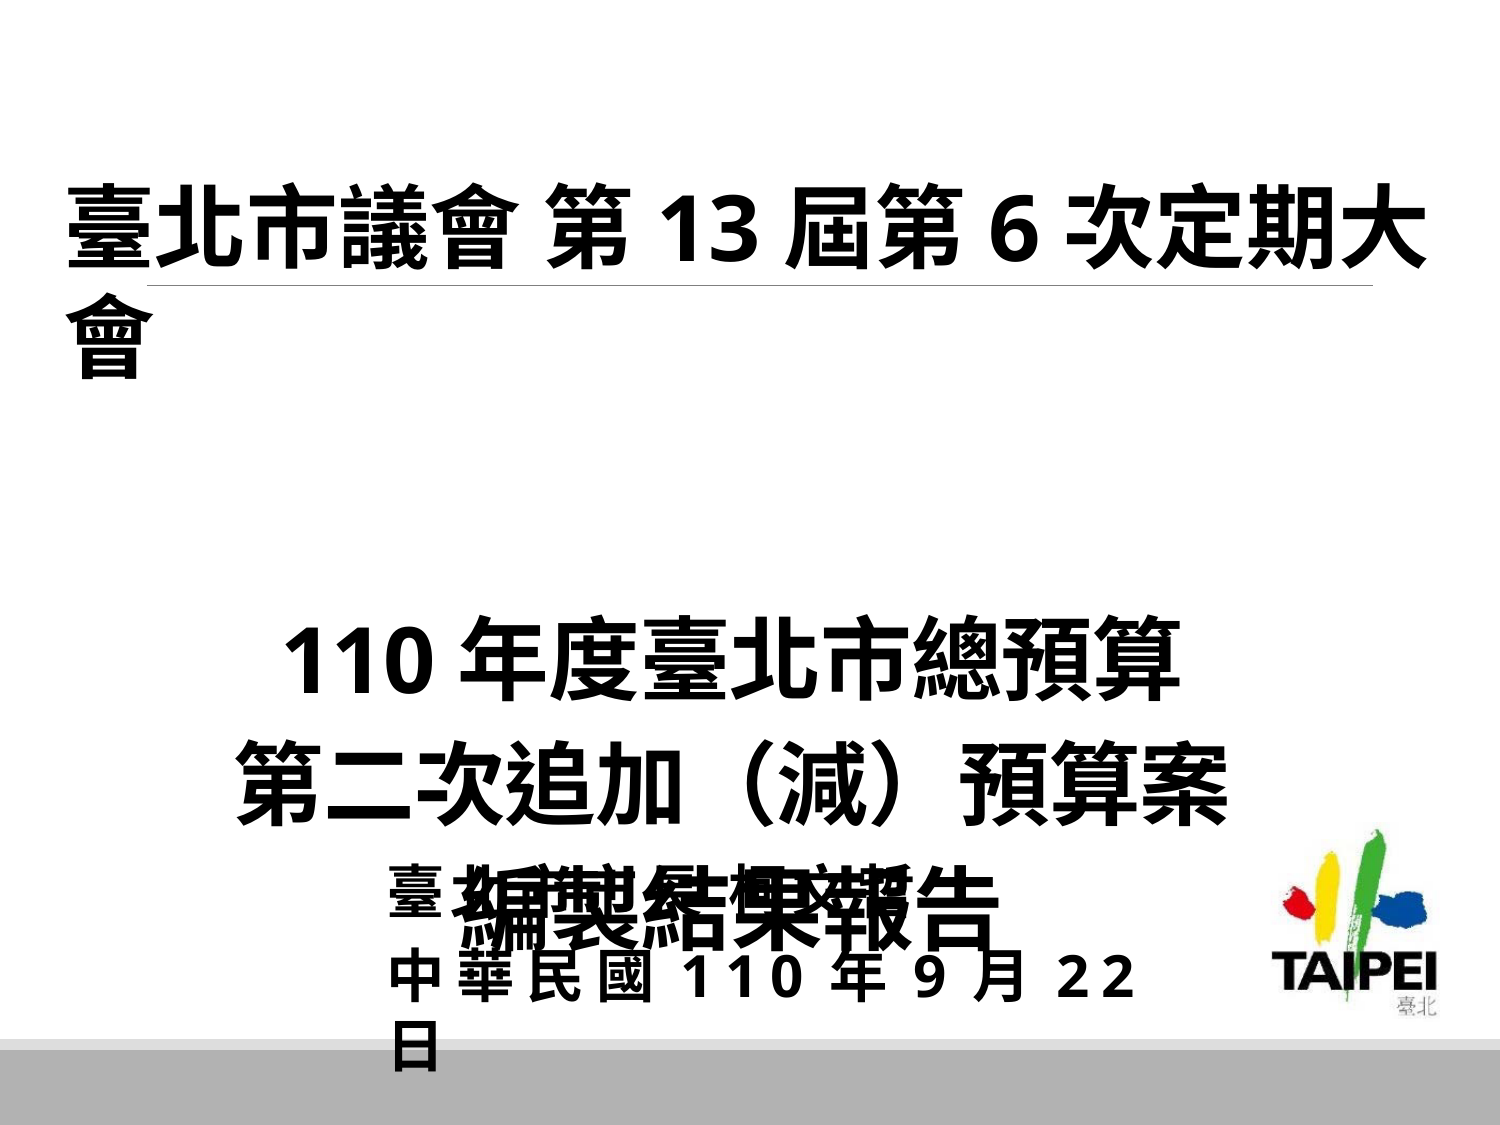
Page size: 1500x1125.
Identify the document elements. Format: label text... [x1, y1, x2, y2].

picture [1270, 822, 1440, 1022]
title 110年度臺北市總預算 第二次追加（減）預算案 編製結果報告 [80, 579, 1385, 743]
text_box 中華民國110年9月22日 [371, 931, 1177, 986]
text_box 臺北市議會 第13屆第6次定期大會 [48, 162, 1500, 290]
text_box 臺北市市長 柯文哲 [371, 856, 1168, 910]
